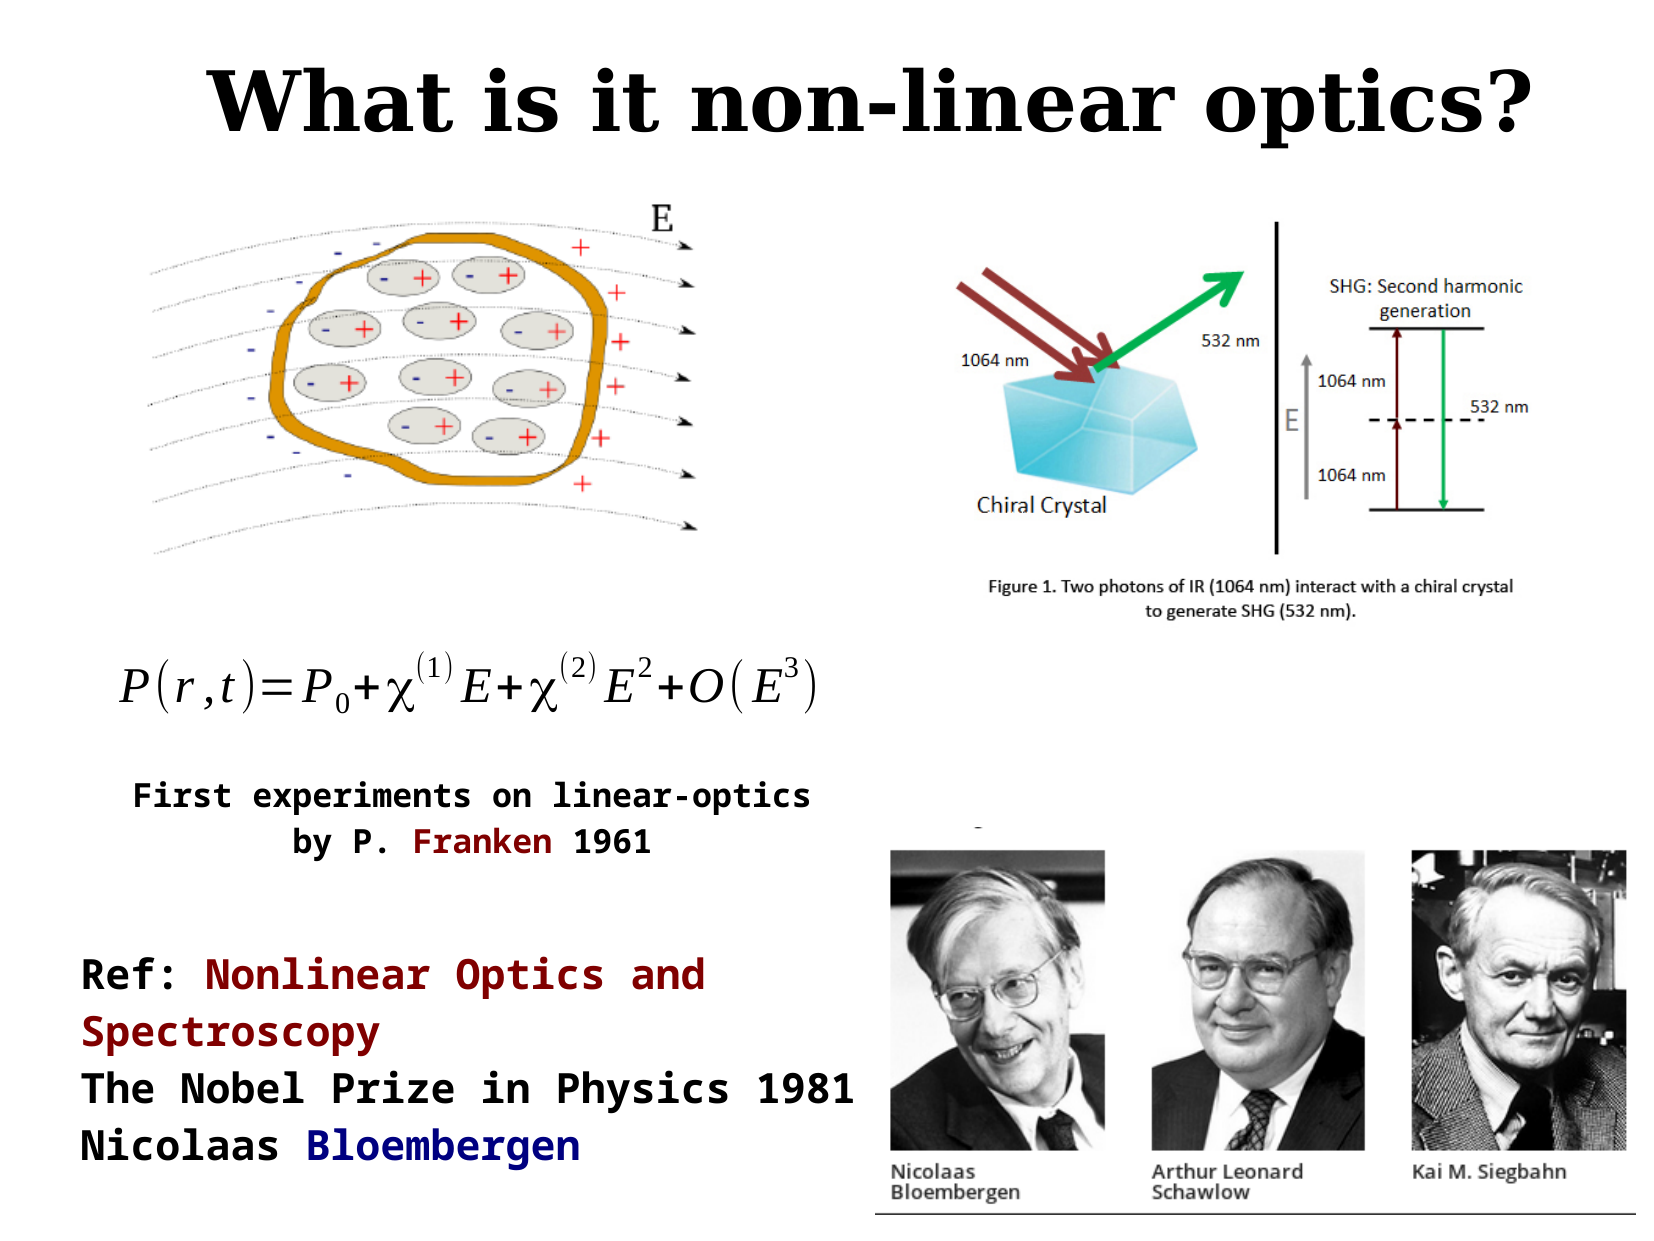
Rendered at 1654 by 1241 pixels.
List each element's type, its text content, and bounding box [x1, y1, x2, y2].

picture [875, 827, 1636, 1216]
picture [945, 217, 1546, 646]
text_box Ref: Nonlinear Optics and Spectroscopy The Nobel Prize in Physics 1981 Nicolaas Bloembergen [45, 961, 873, 1156]
chart [110, 649, 826, 721]
text_box First experiments on linear-optics by P. Franken 1961 [105, 765, 841, 865]
picture [126, 164, 751, 570]
title What is it non-linear optics? [86, 52, 1621, 152]
